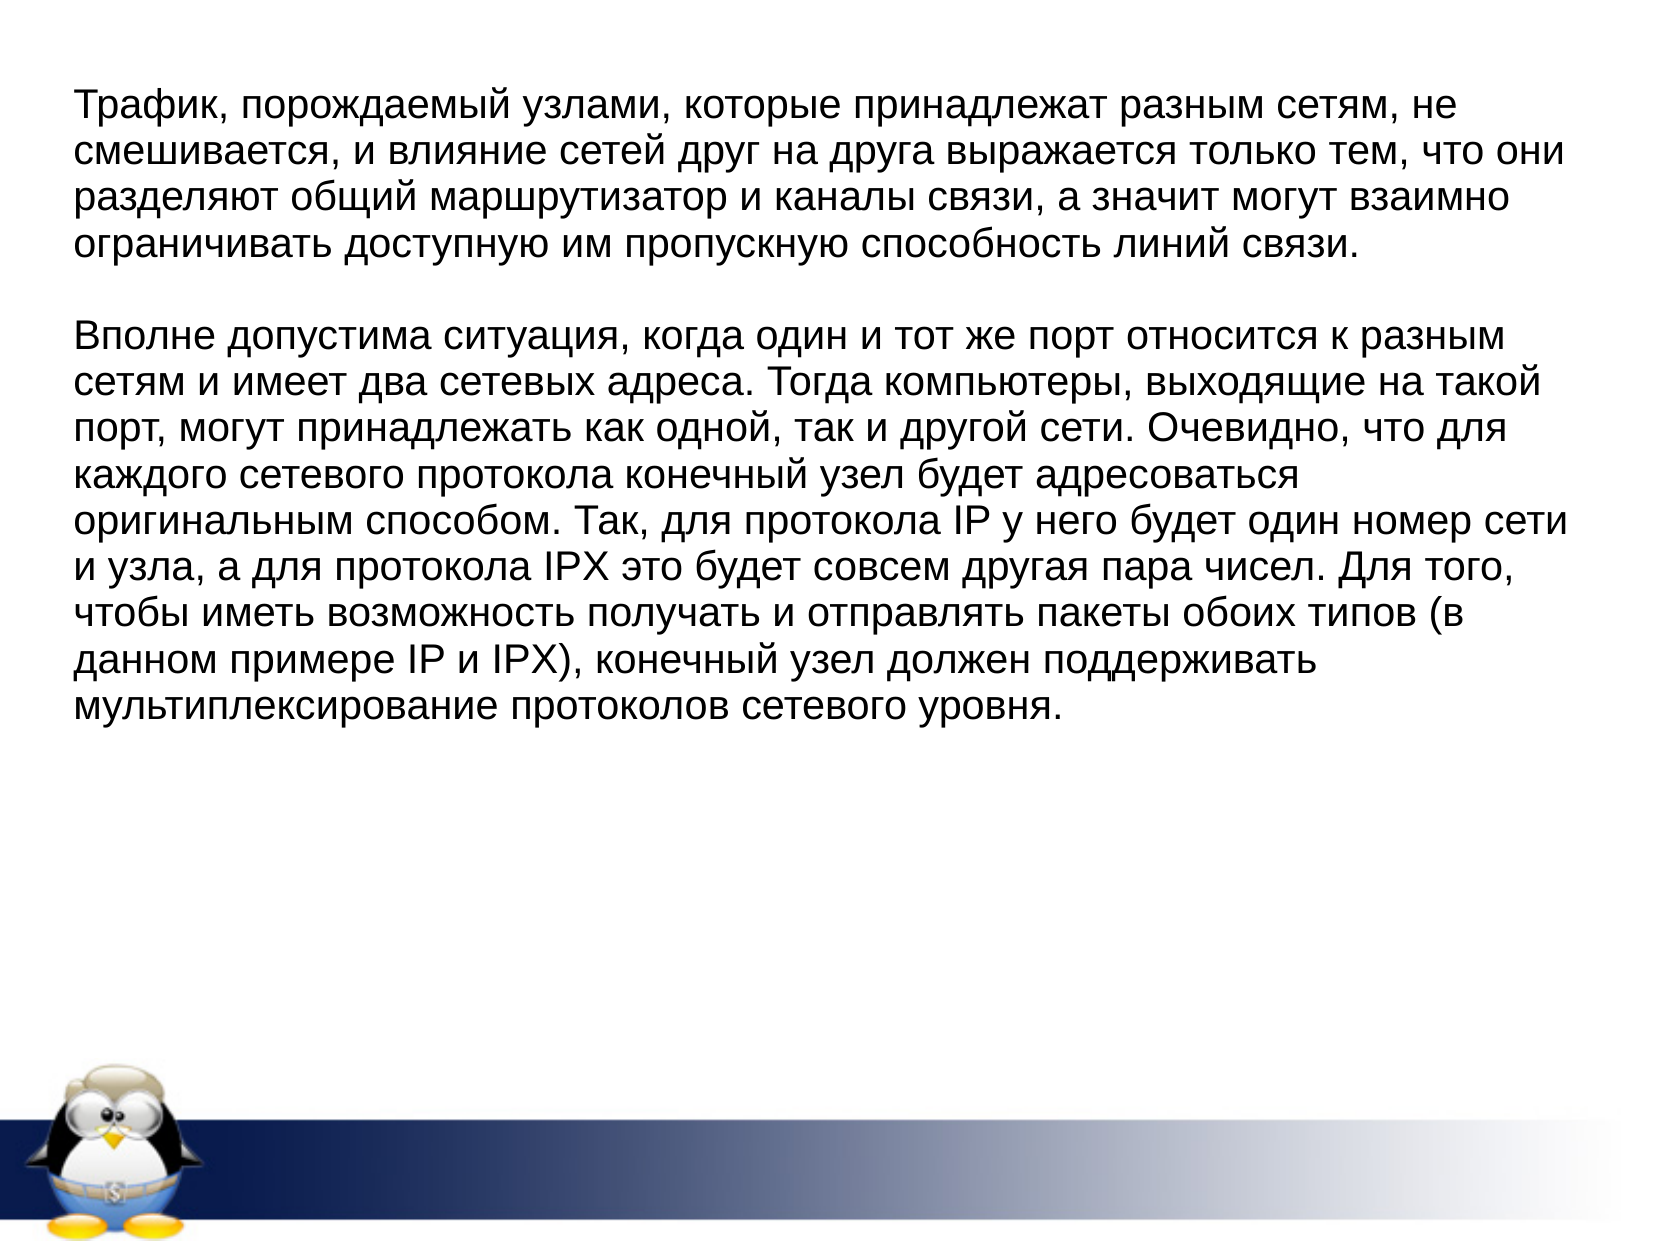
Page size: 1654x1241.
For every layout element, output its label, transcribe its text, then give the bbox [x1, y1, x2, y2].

text_box Трафик, порождаемый узлами, которые принадлежат разным сетям, не смешивается, и влияние сетей друг на друга выражается только тем, что они разделяют общий маршрутизатор и каналы связи, а значит могут взаимно ограничивать доступную им пропускную способность линий связи. Вполне допустима ситуация, когда один и тот же порт относится к разным сетям и имеет два сетевых адреса. Тогда компьютеры, выходящие на такой порт, могут принадлежать как одной, так и другой сети. Очевидно, что для каждого сетевого протокола конечный узел будет адресоваться оригинальным способом. Так, для протокола IP у него будет один номер сети и узла, а для протокола IPX это будет совсем другая пара чисел. Для того, чтобы иметь возможность получать и отправлять пакеты обоих типов (в данном примере IP и IPX), конечный узел должен поддерживать мультиплексирование протоколов сетевого уровня. [58, 73, 1596, 736]
picture [0, 1058, 1654, 1241]
